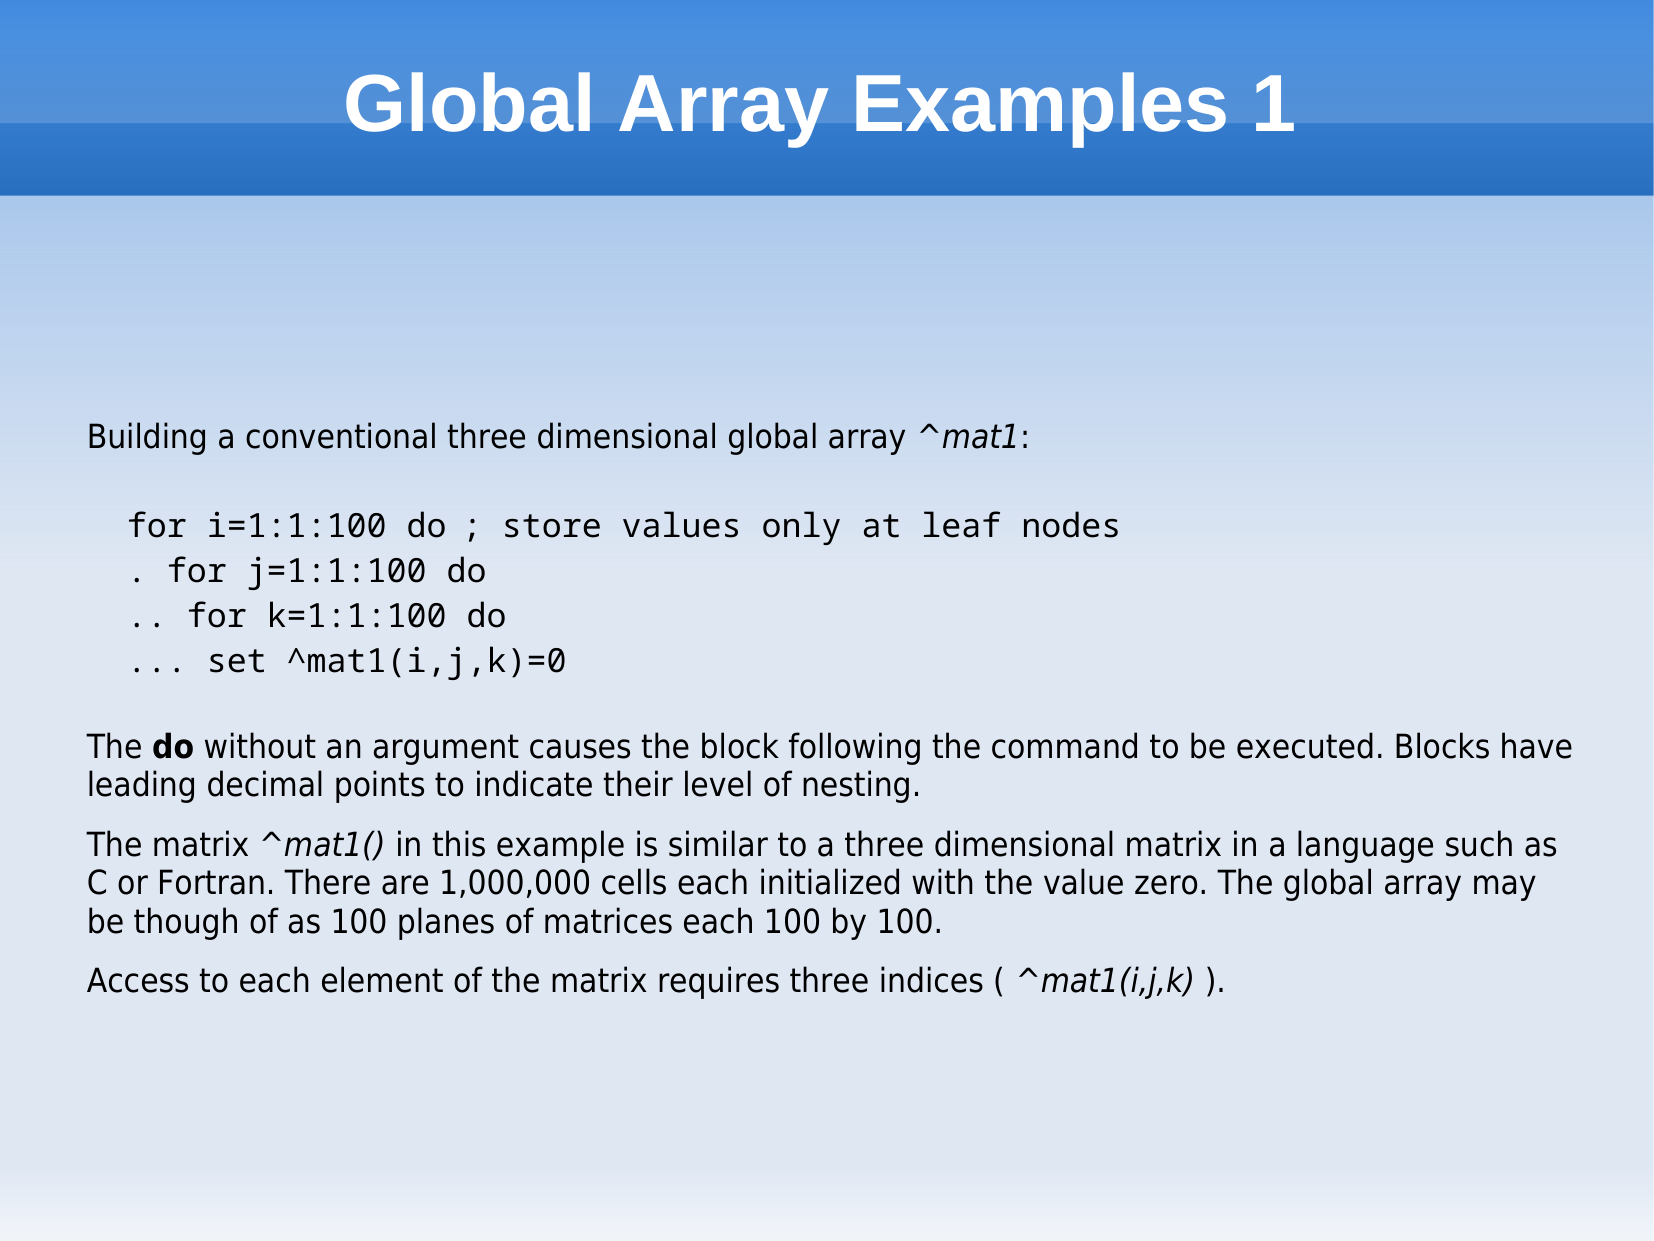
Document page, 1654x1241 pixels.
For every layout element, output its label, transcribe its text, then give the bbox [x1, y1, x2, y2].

subtitle Building a conventional three dimensional global array ^mat1: for i=1:1:100 do ; store values only at leaf nodes . for j=1:1:100 do .. for k=1:1:100 do ... set ^mat1(i,j,k)=0 The do without an argument causes the block following the command to be executed. Blocks have leading decimal points to indicate their level of nesting. The matrix ^mat1() in this example is similar to a three dimensional matrix in a language such as C or Fortran. There are 1,000,000 cells each initialized with the value zero. The global array may be though of as 100 planes of matrices each 100 by 100. Access to each element of the matrix requires three indices ( ^mat1(i,j,k) ). [86, 300, 1576, 1119]
title Global Array Examples 1 [76, 0, 1565, 208]
picture [0, 0, 1654, 1241]
